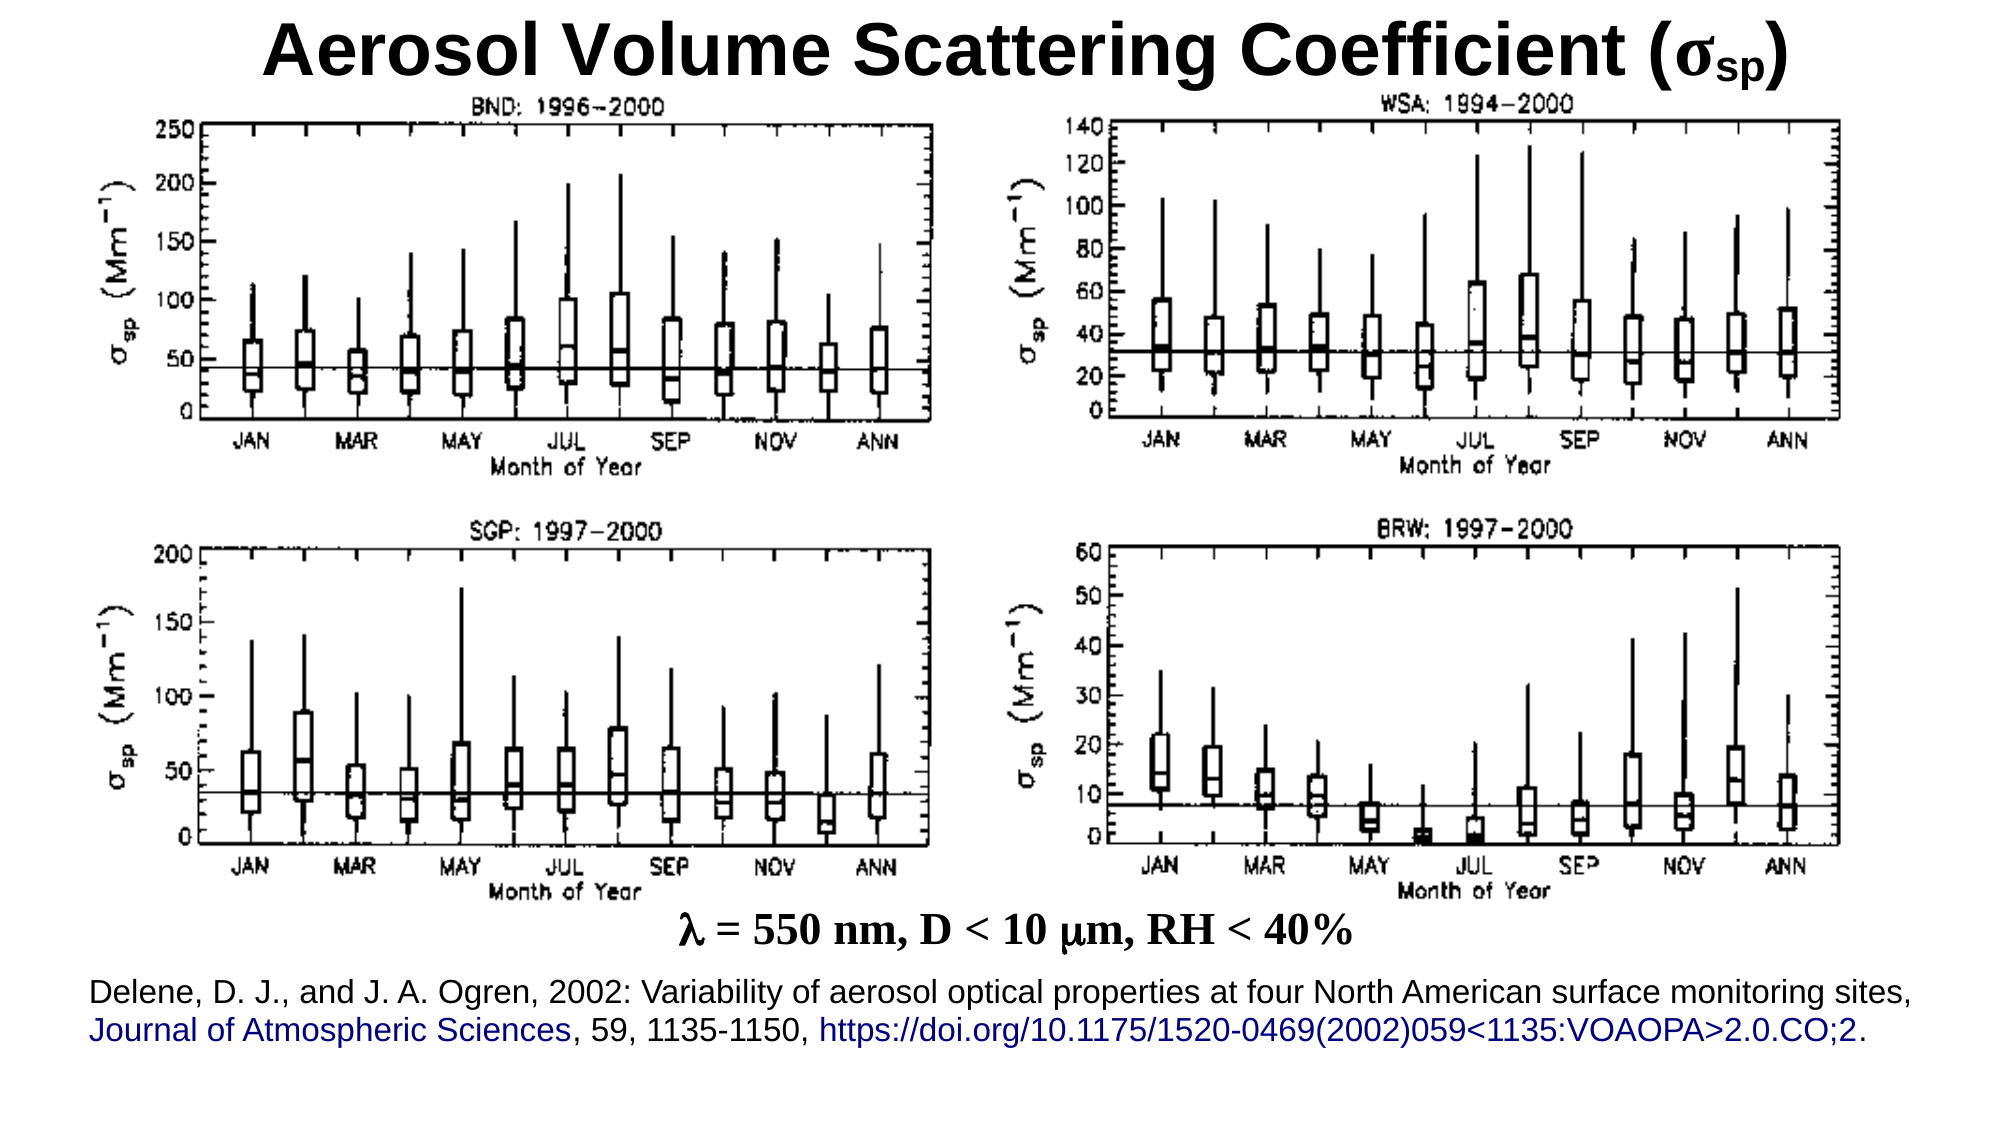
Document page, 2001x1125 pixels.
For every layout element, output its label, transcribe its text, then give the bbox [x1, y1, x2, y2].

picture [987, 99, 1856, 891]
text_box Delene, D. J., and J. A. Ogren, 2002: Variability of aerosol optical properties at four North American surface monitoring sites, Journal of Atmospheric Sciences, 59, 1135-1150, https://doi.org/10.1175/1520-0469(2002)059<1135:VOAOPA>2.0.CO;2. [74, 966, 1935, 1056]
picture [80, 77, 945, 906]
title Aerosol Volume Scattering Coefficient (σsp) [171, 0, 1882, 99]
text_box  = 550 nm, D < 10 m, RH < 40% [110, 891, 1925, 962]
